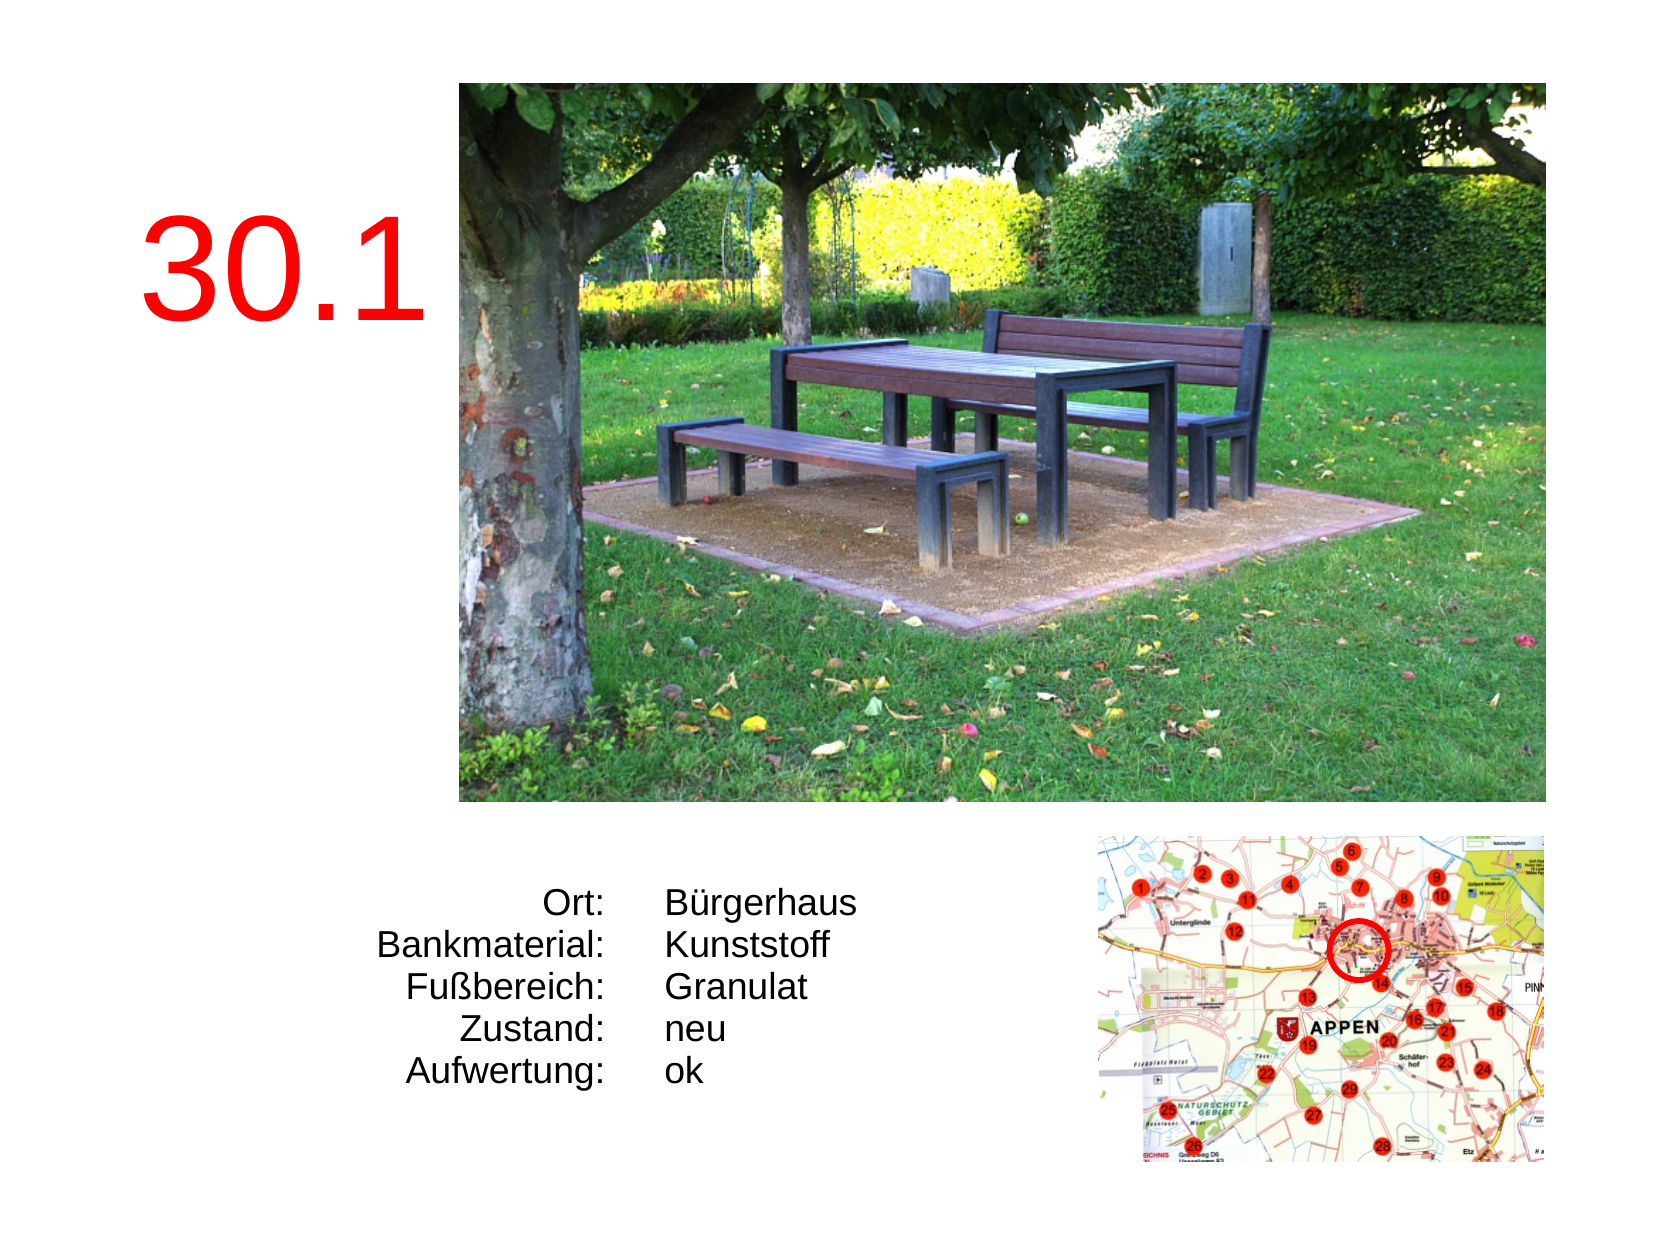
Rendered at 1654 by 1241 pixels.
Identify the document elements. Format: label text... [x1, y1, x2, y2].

picture [459, 83, 1546, 802]
picture [1098, 836, 1544, 1162]
text_box Ort: Bürgerhaus Bankmaterial: Kunststoff Fußbereich: Granulat Zustand: neu Aufwertung: ok [354, 873, 1098, 1142]
text_box 30.1 [124, 177, 459, 360]
